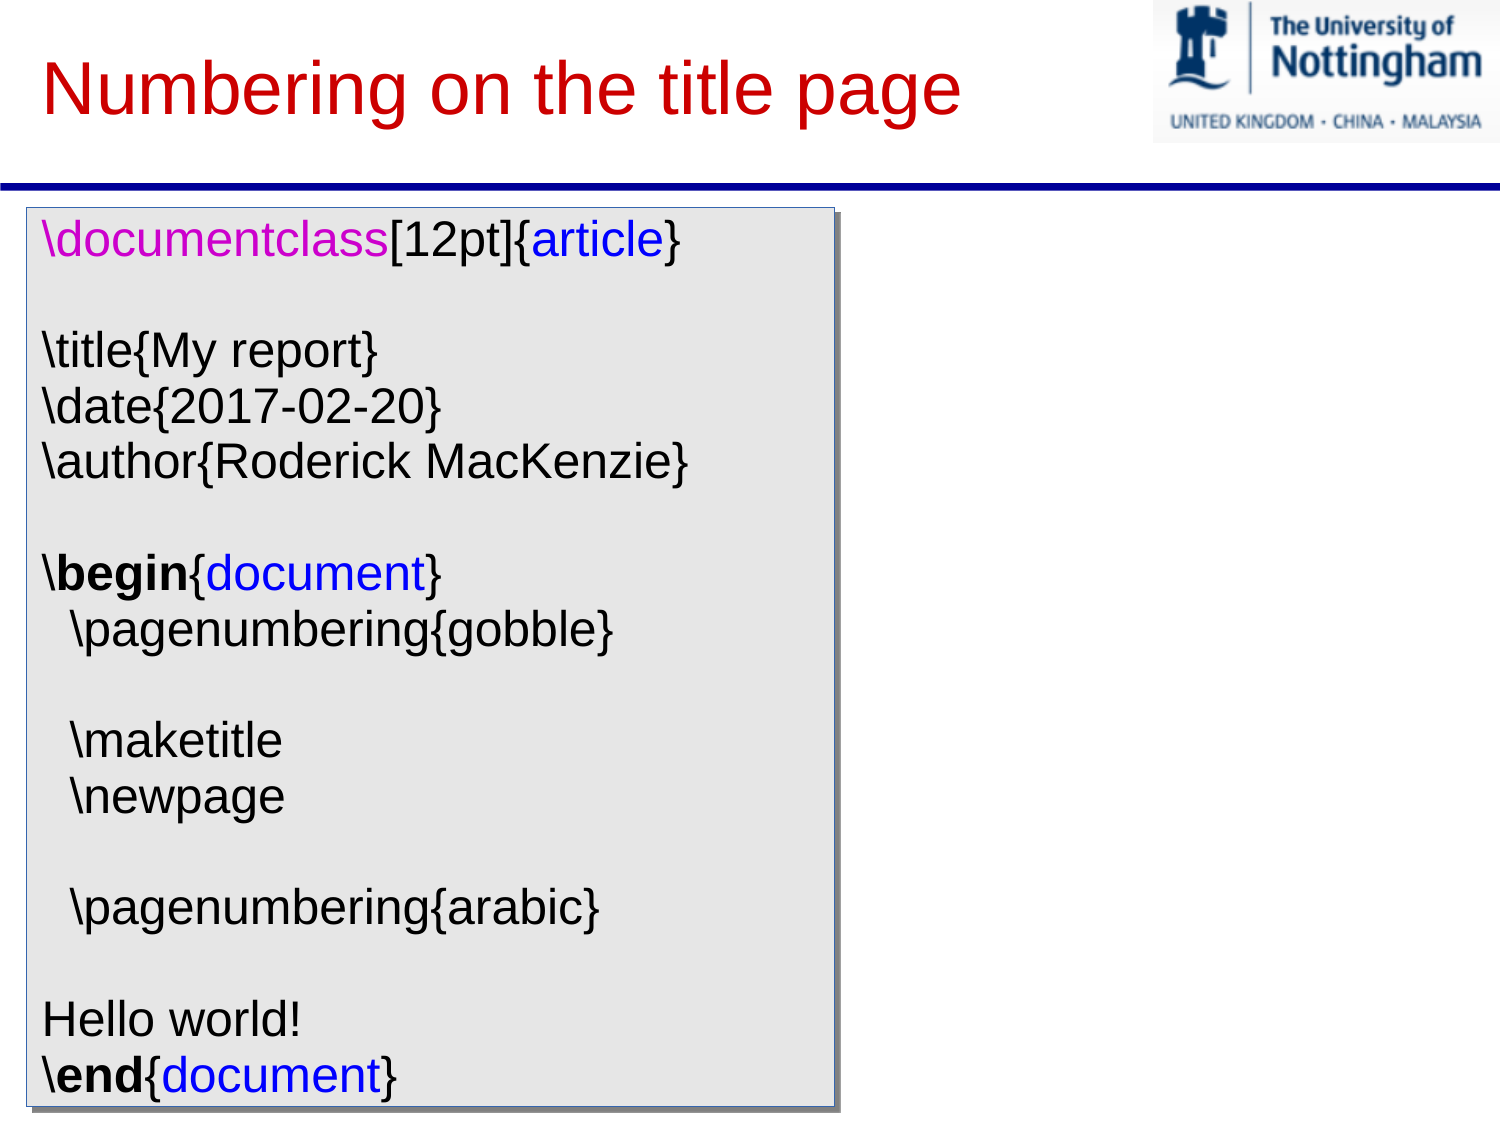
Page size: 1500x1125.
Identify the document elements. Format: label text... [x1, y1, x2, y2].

text_box \documentclass[12pt]{article} \title{My report} \date{2017-02-20} \author{Roderick MacKenzie} \begin{document} \pagenumbering{gobble} \maketitle \newpage \pagenumbering{arabic} Hello world! \end{document} [26, 207, 835, 1107]
text_box Numbering on the title page [27, 39, 1147, 222]
picture [1153, 0, 1500, 143]
